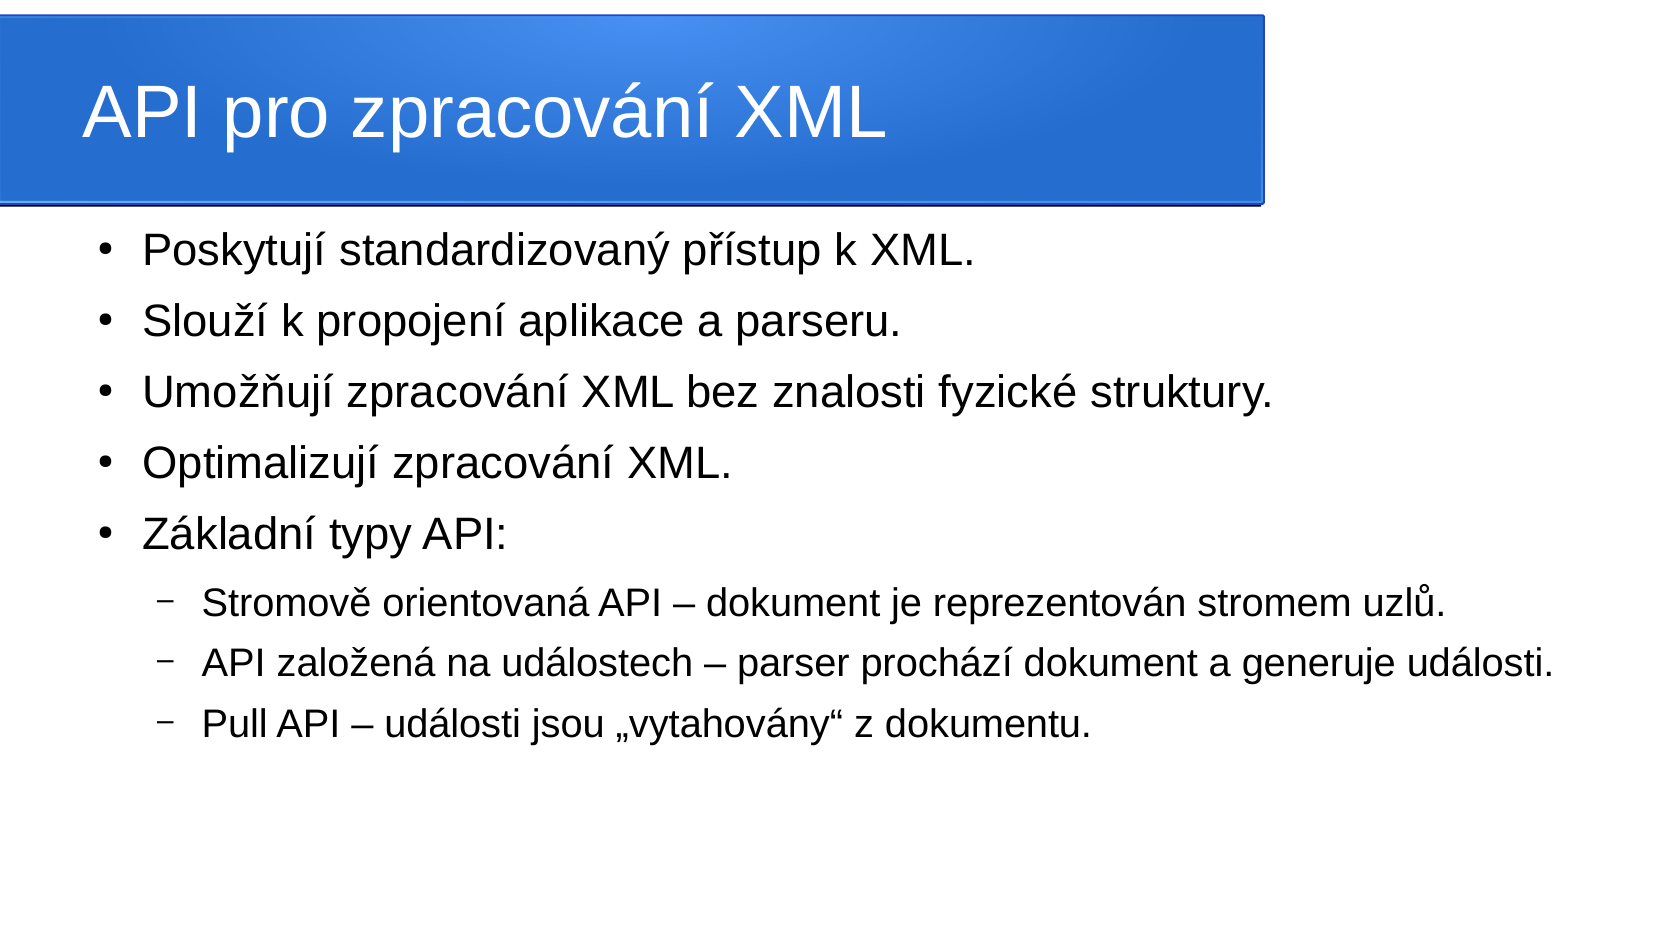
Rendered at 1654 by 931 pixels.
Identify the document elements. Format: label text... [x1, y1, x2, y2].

list Poskytují standardizovaný přístup k XML. Slouží k propojení aplikace a parseru. Umožňují zpracování XML bez znalosti fyzické struktury. Optimalizují zpracování XML. Základní typy API: Stromově orientovaná API – dokument je reprezentován stromem uzlů. API založená na událostech – parser prochází dokument a generuje události. Pull API – události jsou „vytahovány“ z dokumentu. [82, 224, 1571, 764]
title API pro zpracování XML [82, 35, 1235, 189]
